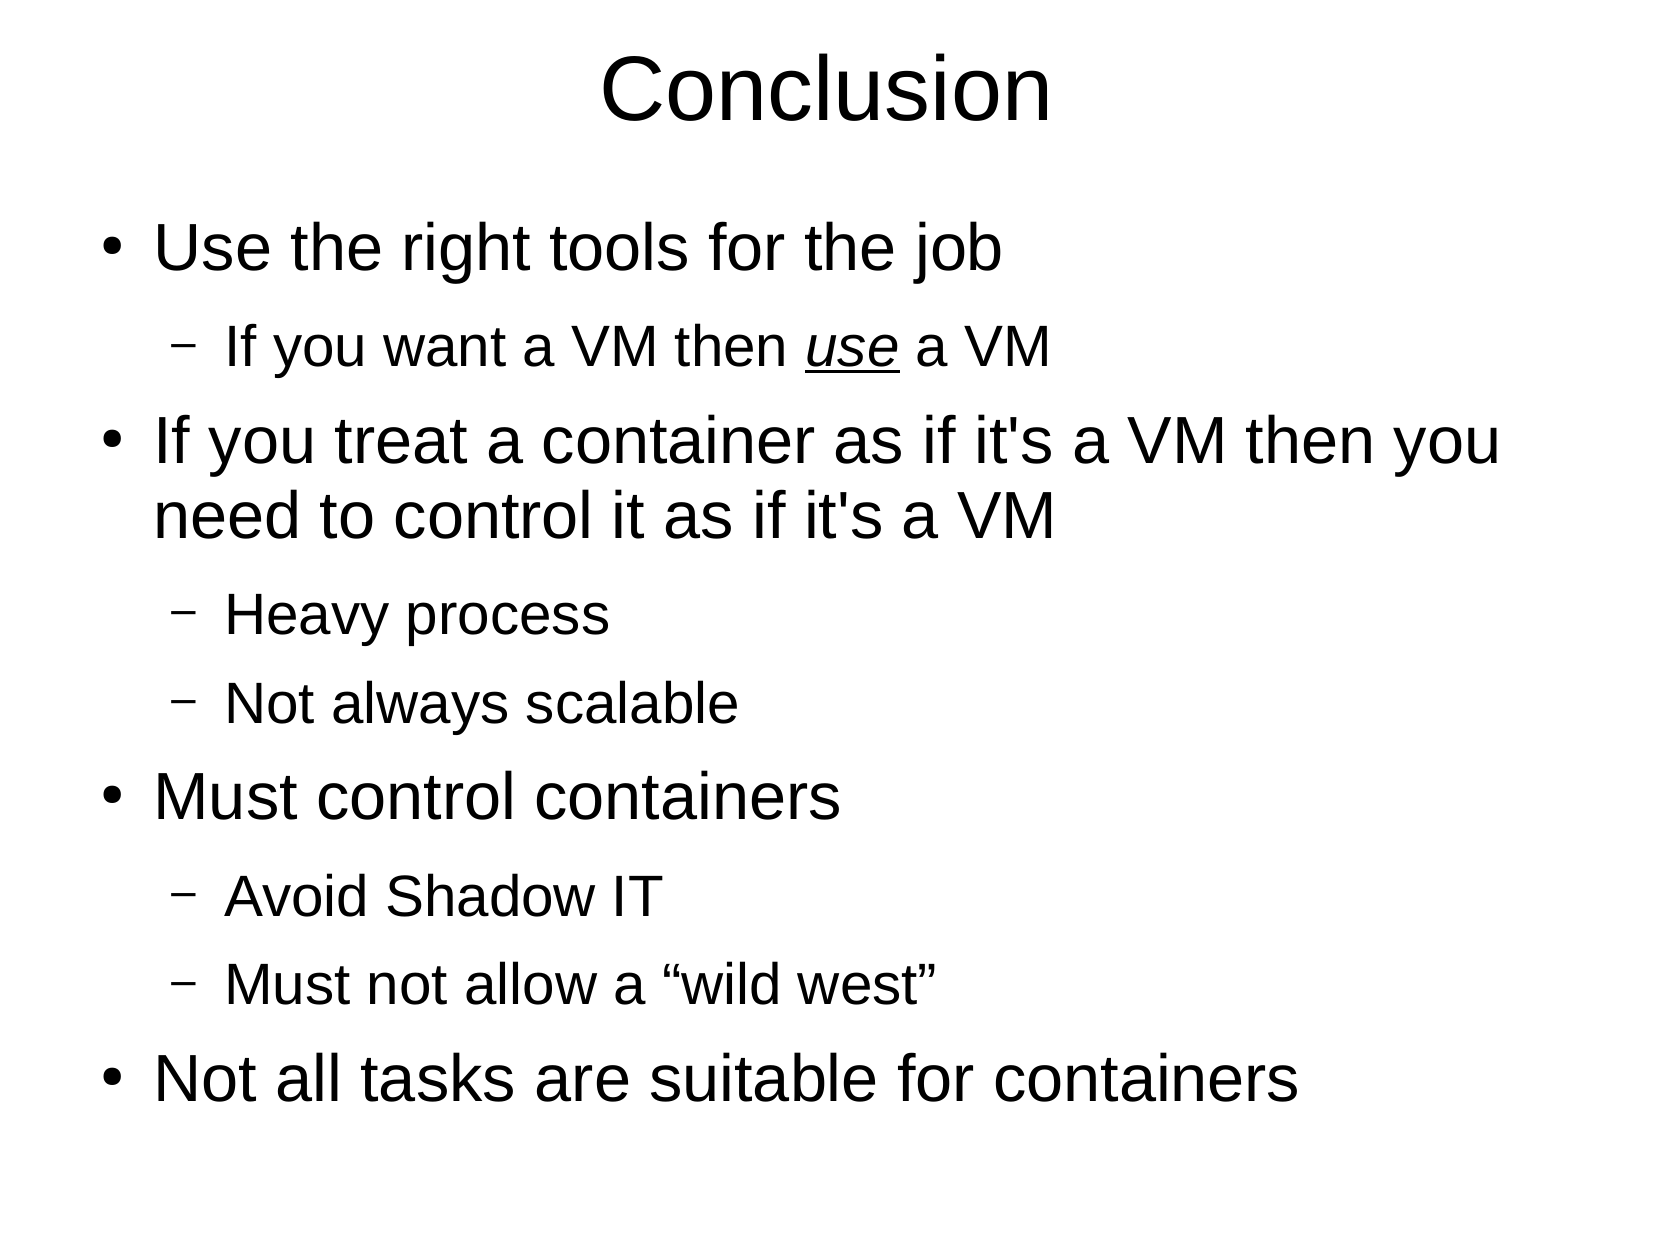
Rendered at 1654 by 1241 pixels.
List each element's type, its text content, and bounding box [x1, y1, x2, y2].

title Conclusion [82, 13, 1571, 166]
list Use the right tools for the job If you want a VM then use a VM If you treat a container as if it's a VM then you need to control it as if it's a VM Heavy process Not always scalable Must control containers Avoid Shadow IT Must not allow a “wild west” Not all tasks are suitable for containers [82, 210, 1571, 1171]
